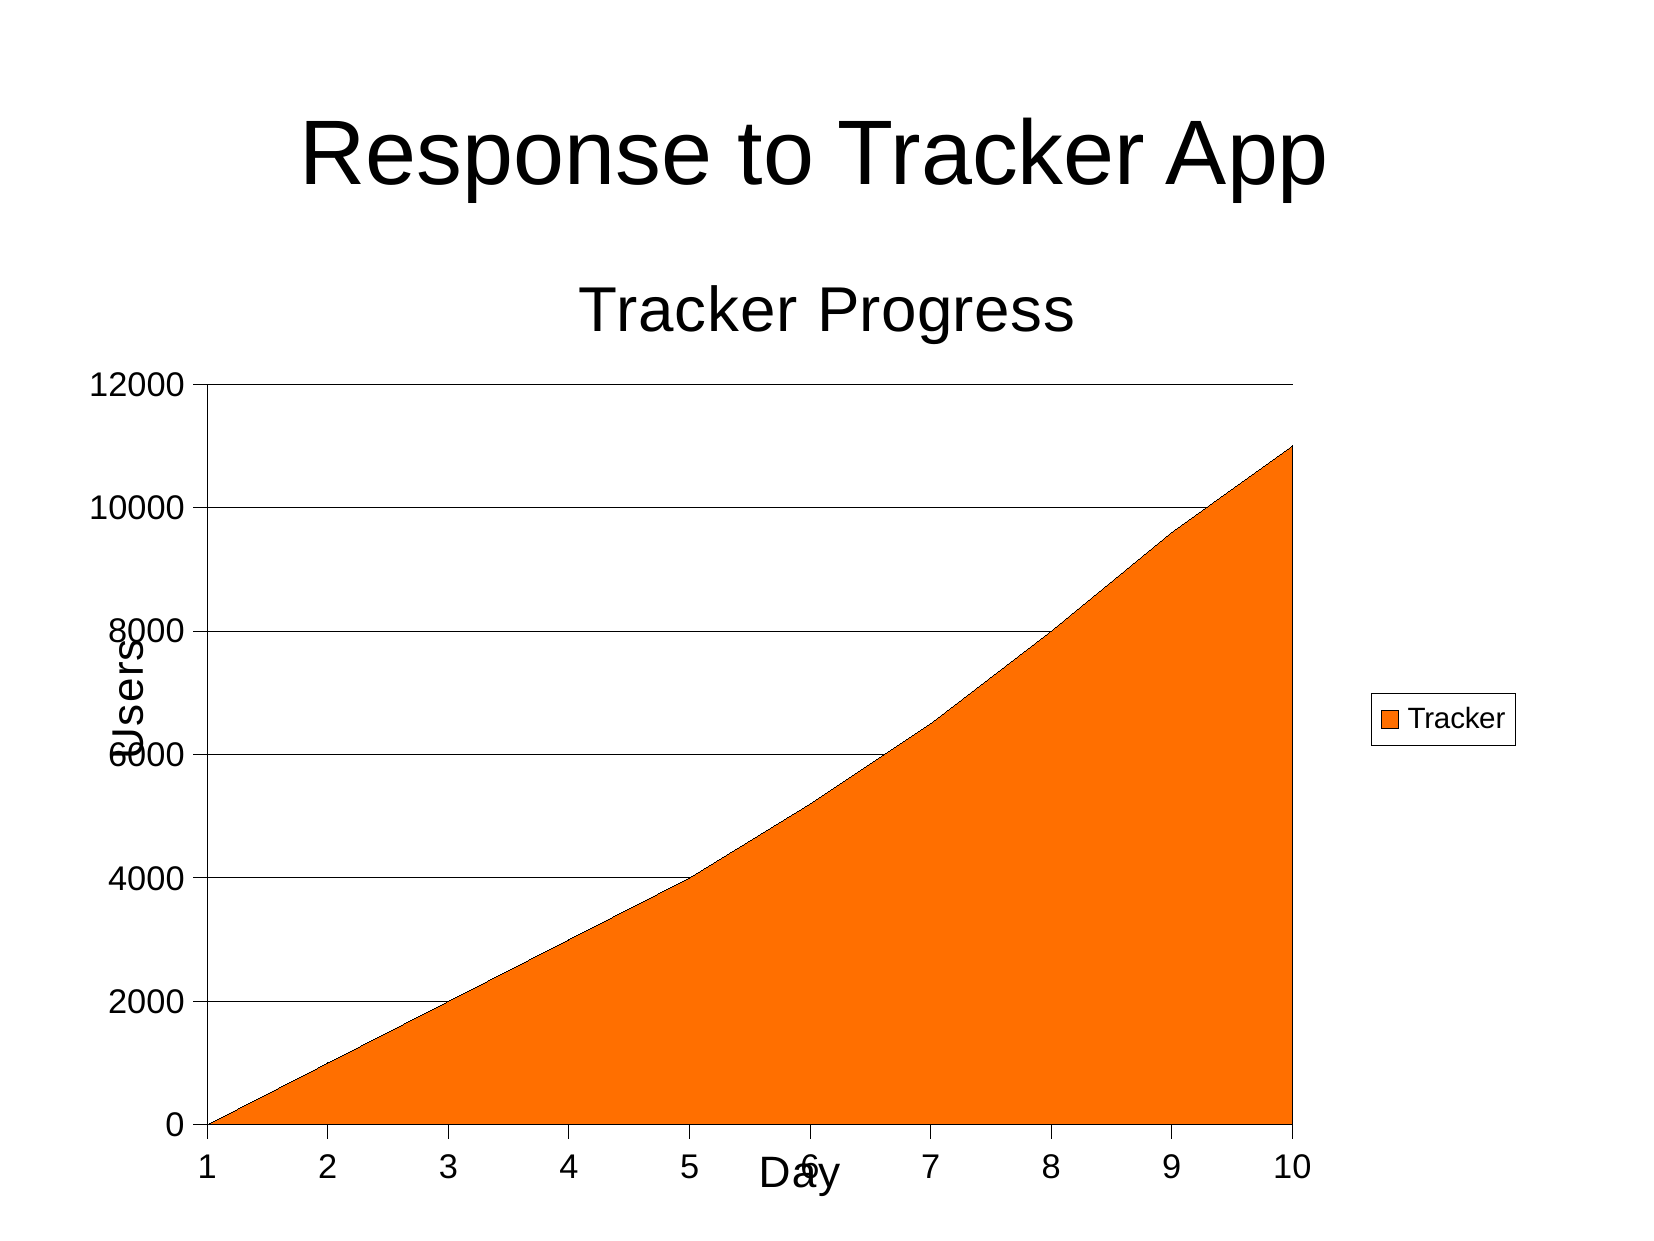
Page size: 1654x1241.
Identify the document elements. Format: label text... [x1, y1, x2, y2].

chart [59, 236, 1562, 1211]
title Response to Tracker App [82, 49, 1571, 257]
